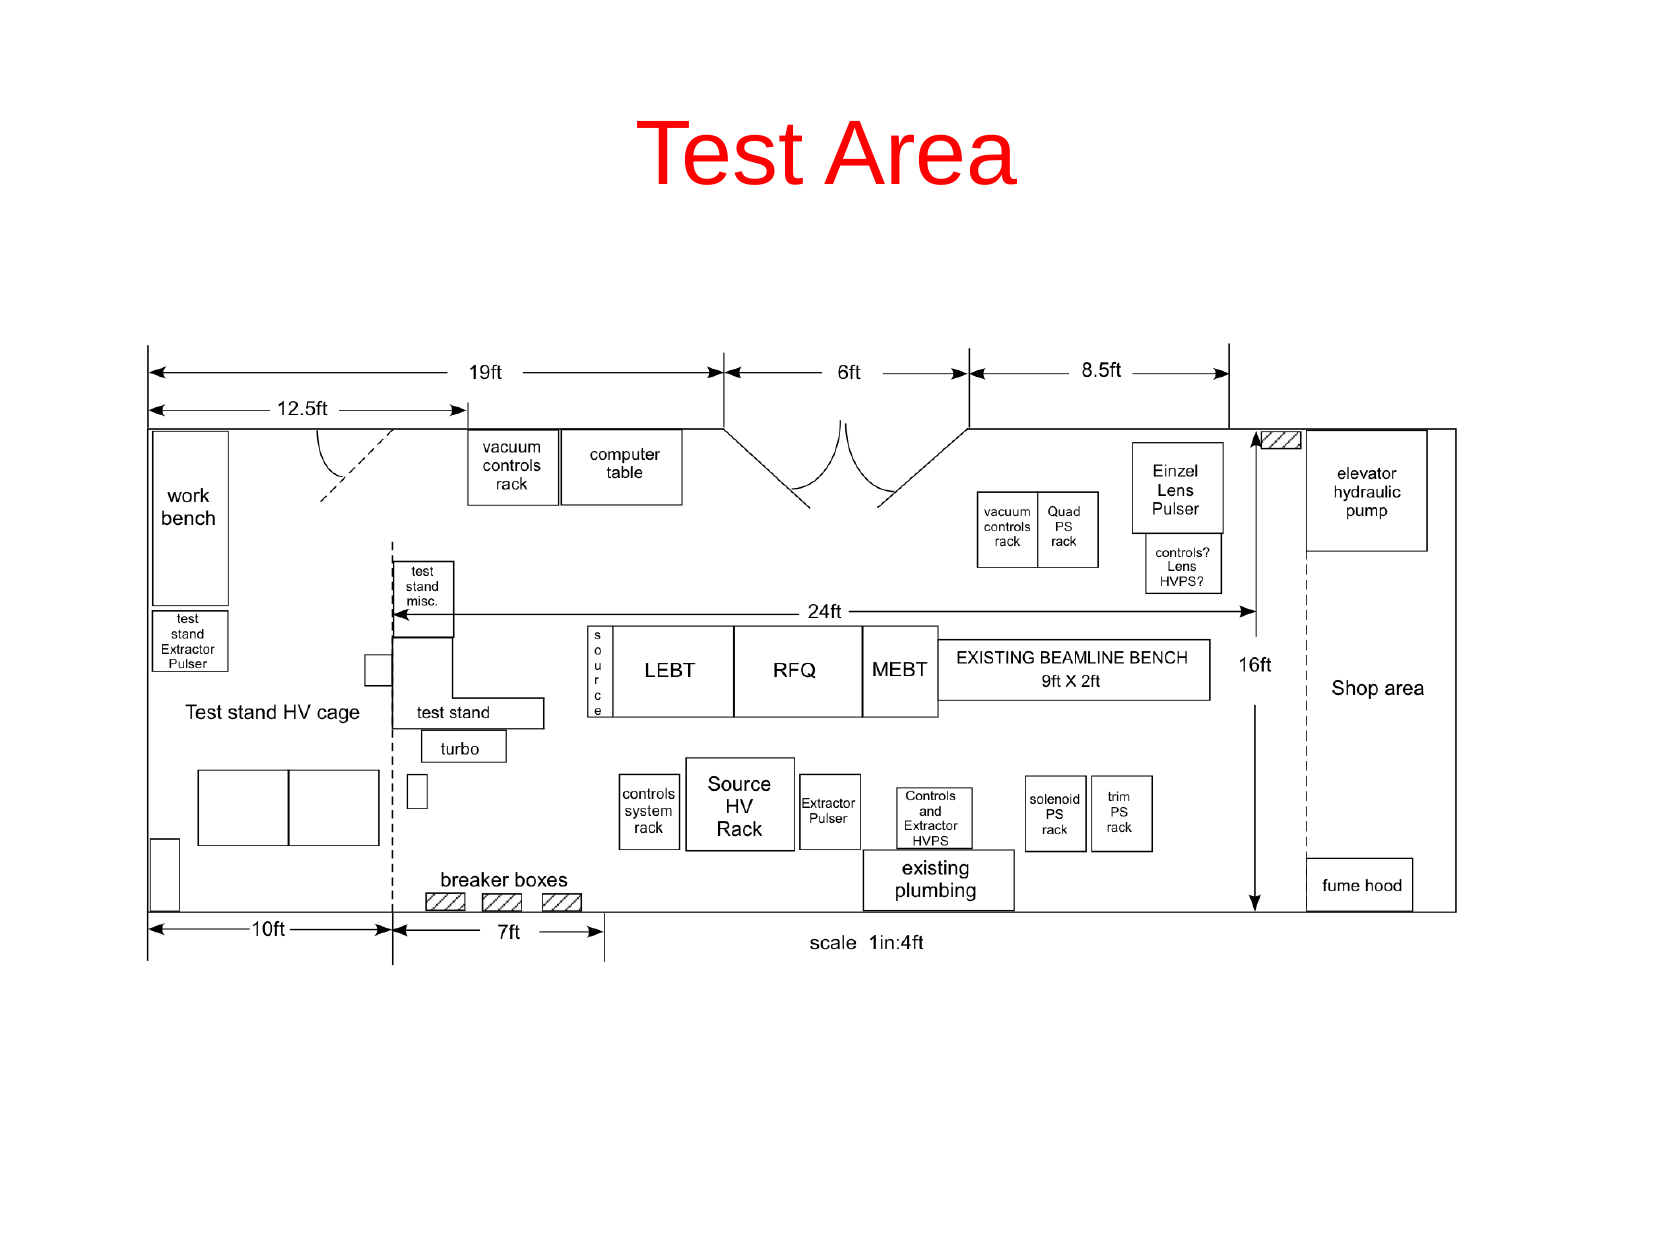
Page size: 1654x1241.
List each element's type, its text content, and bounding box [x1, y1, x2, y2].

title Test Area [82, 49, 1571, 257]
picture [134, 187, 1463, 1214]
